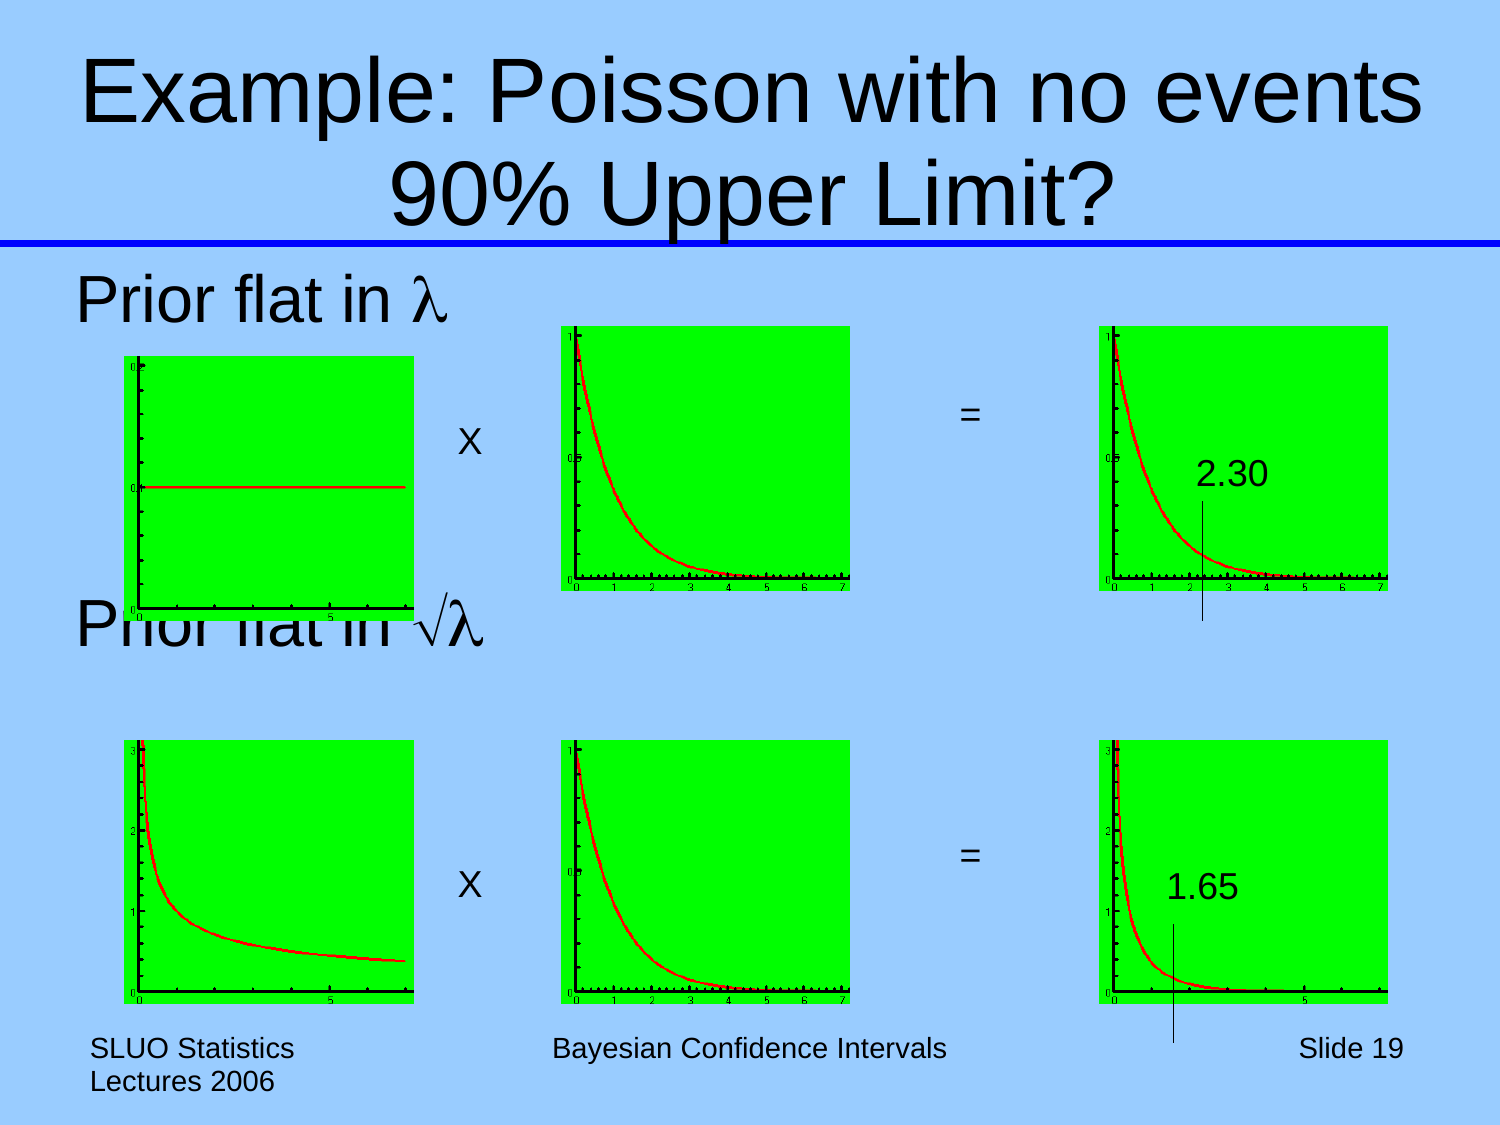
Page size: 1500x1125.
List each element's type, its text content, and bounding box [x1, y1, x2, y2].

text_box X [442, 856, 562, 914]
picture [124, 740, 414, 1004]
text_box = [944, 386, 1063, 443]
text_box 2.30 [1181, 445, 1329, 502]
picture [1099, 740, 1388, 1004]
text_box X [442, 413, 561, 471]
picture [561, 326, 850, 591]
text_box = [944, 826, 1063, 884]
title Example: Poisson with no events 90% Upper Limit? [29, 39, 1477, 245]
text_box 1.65 [1151, 858, 1300, 916]
picture [124, 356, 414, 621]
picture [561, 740, 850, 1004]
picture [1099, 326, 1388, 591]
list Prior flat in  Prior flat in  [75, 262, 1426, 1006]
